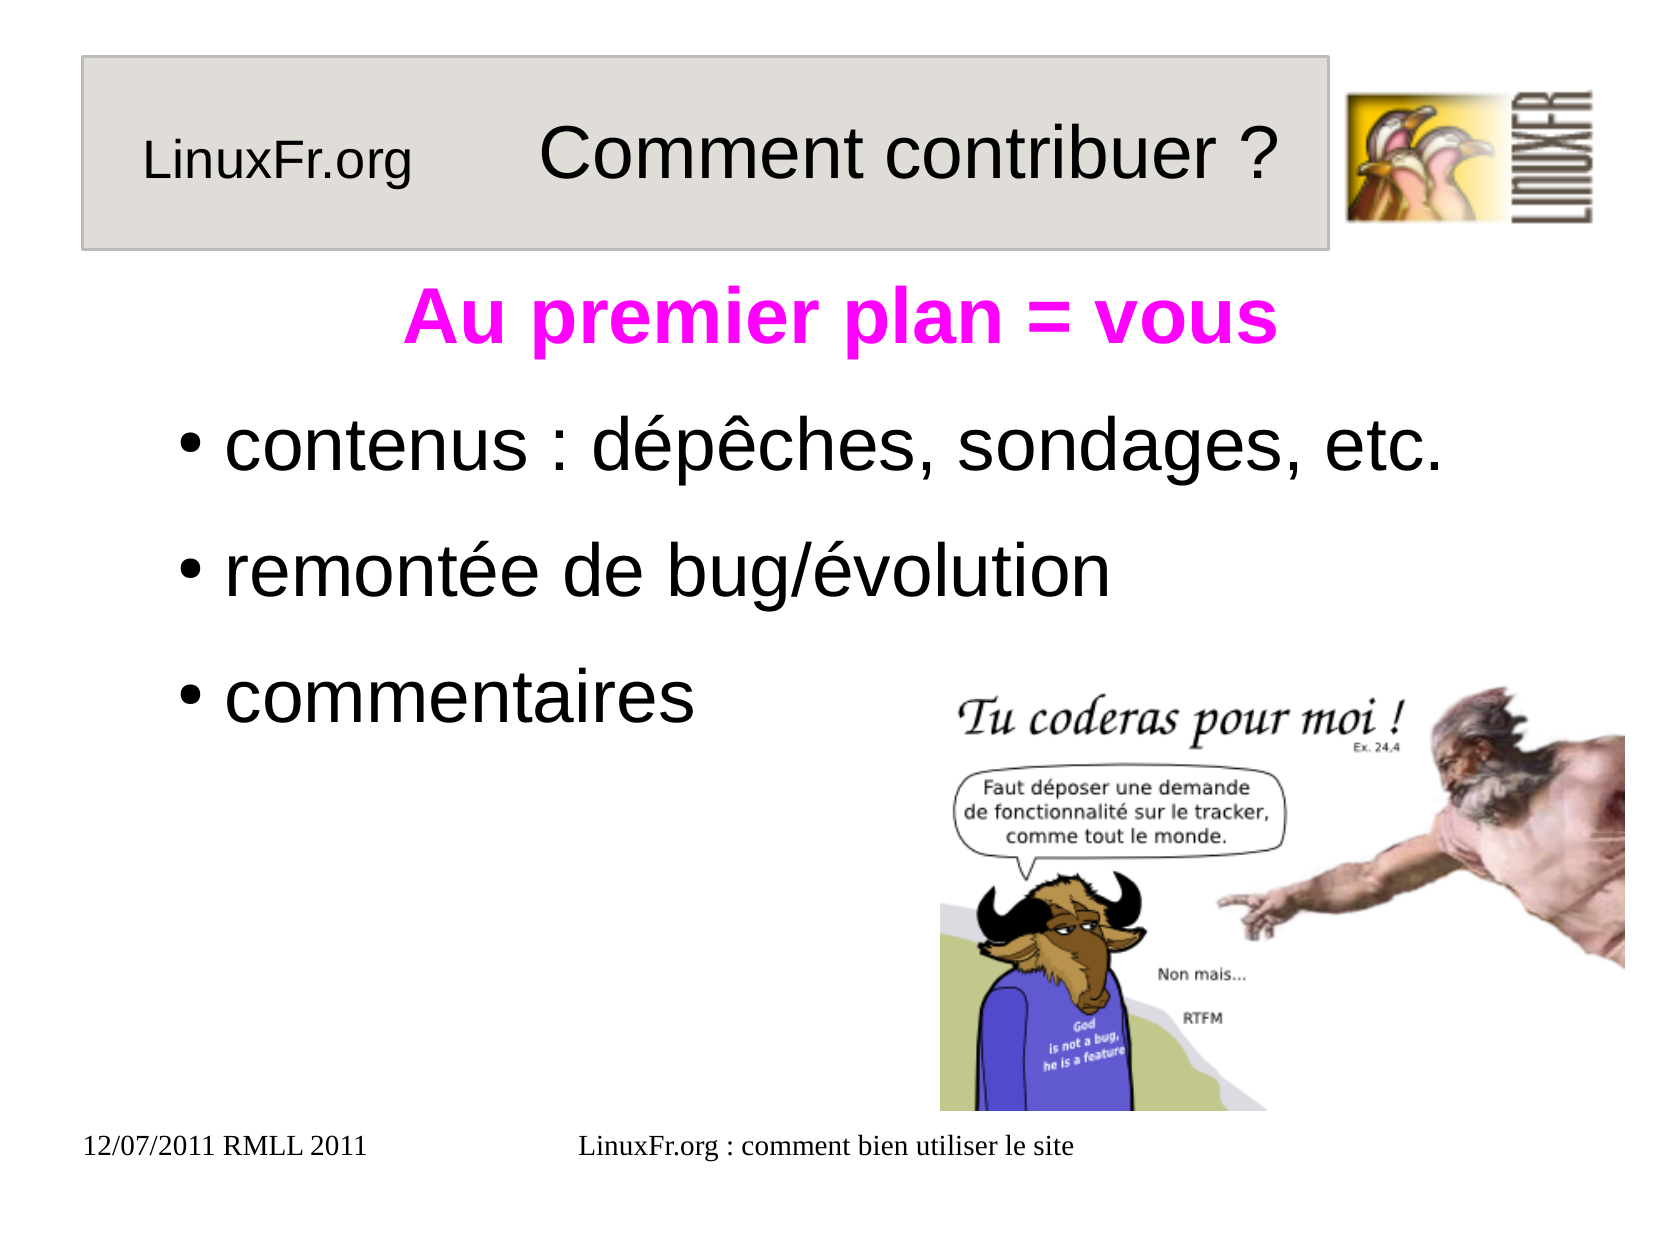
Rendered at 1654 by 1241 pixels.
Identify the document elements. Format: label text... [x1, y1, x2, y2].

picture [1341, 88, 1601, 229]
picture [940, 676, 1625, 1111]
subtitle Au premier plan = vous contenus : dépêches, sondages, etc. remontée de bug/évolution commentaires [177, 271, 1506, 838]
title LinuxFr.org Comment contribuer ? [82, 56, 1329, 250]
